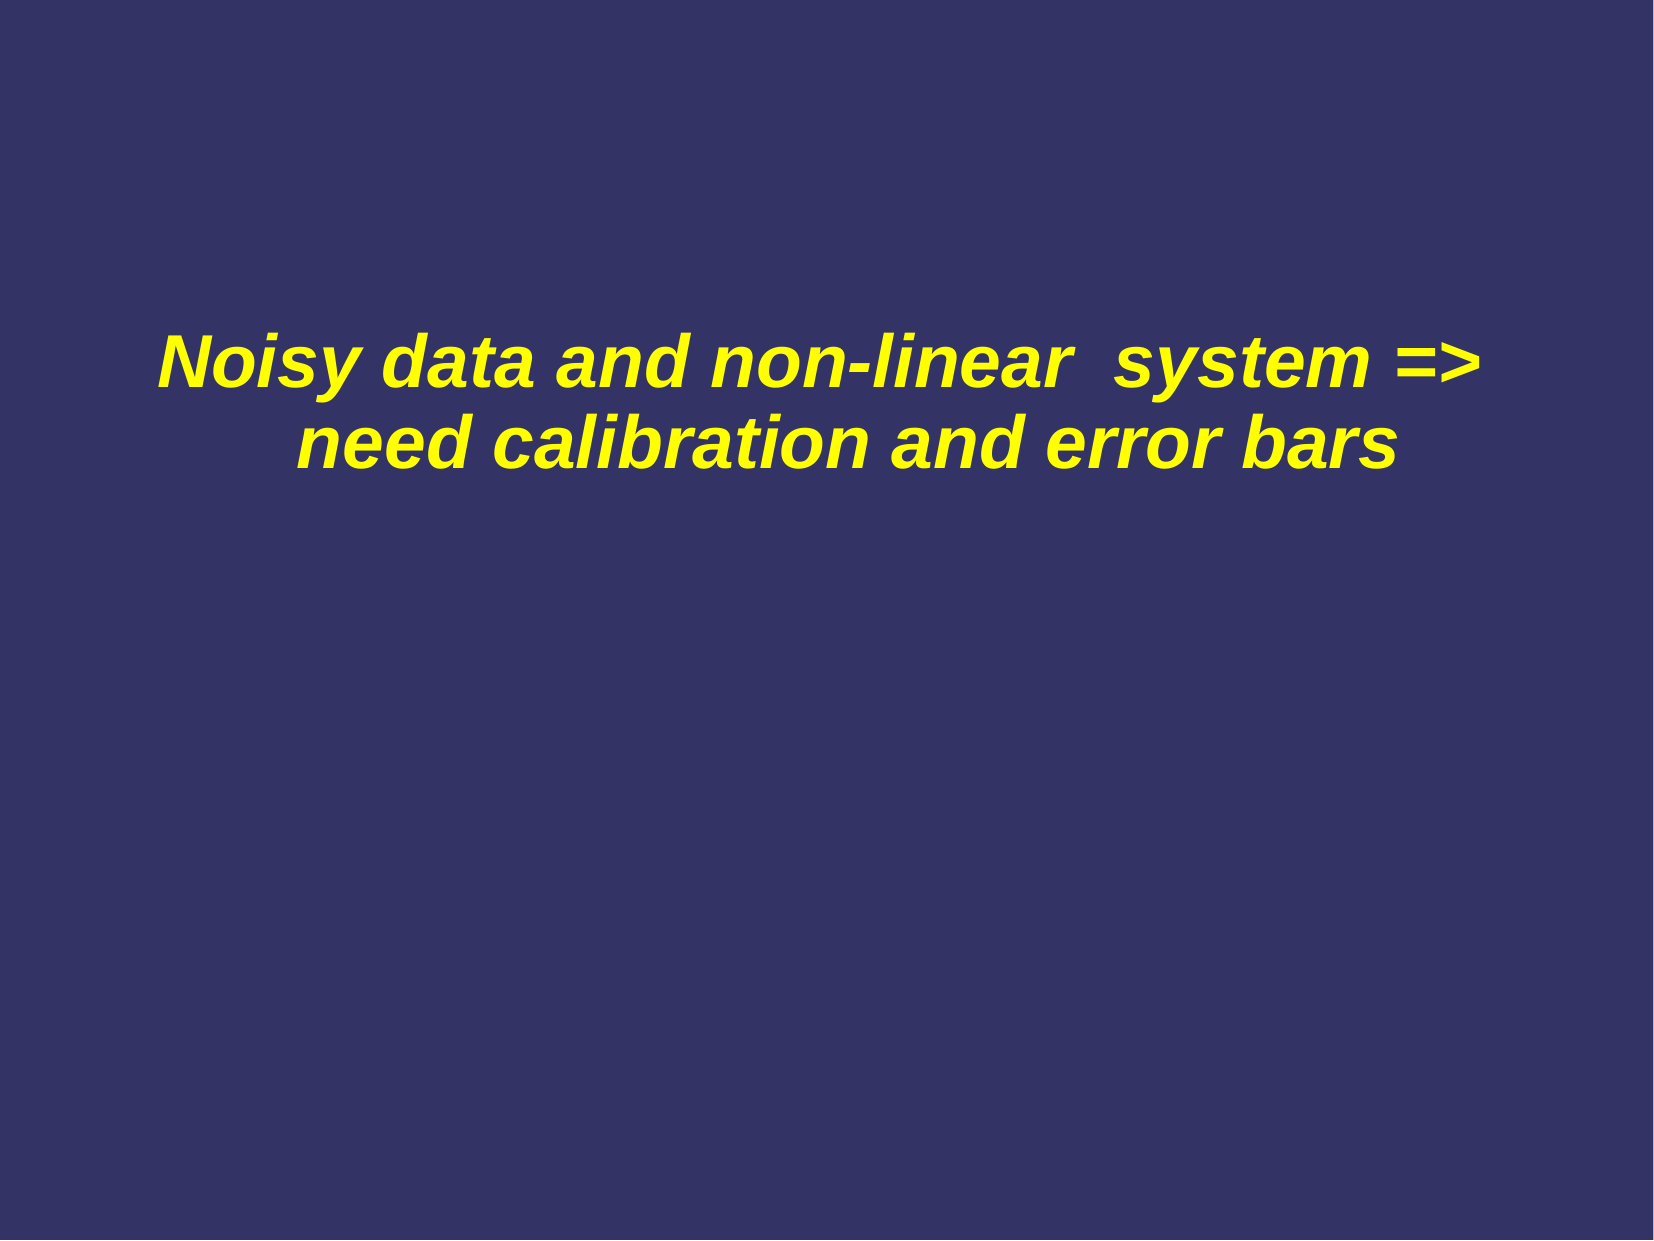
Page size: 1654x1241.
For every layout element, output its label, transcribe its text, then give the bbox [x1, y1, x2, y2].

title Noisy data and non-linear system => need calibration and error bars [113, 303, 1526, 504]
